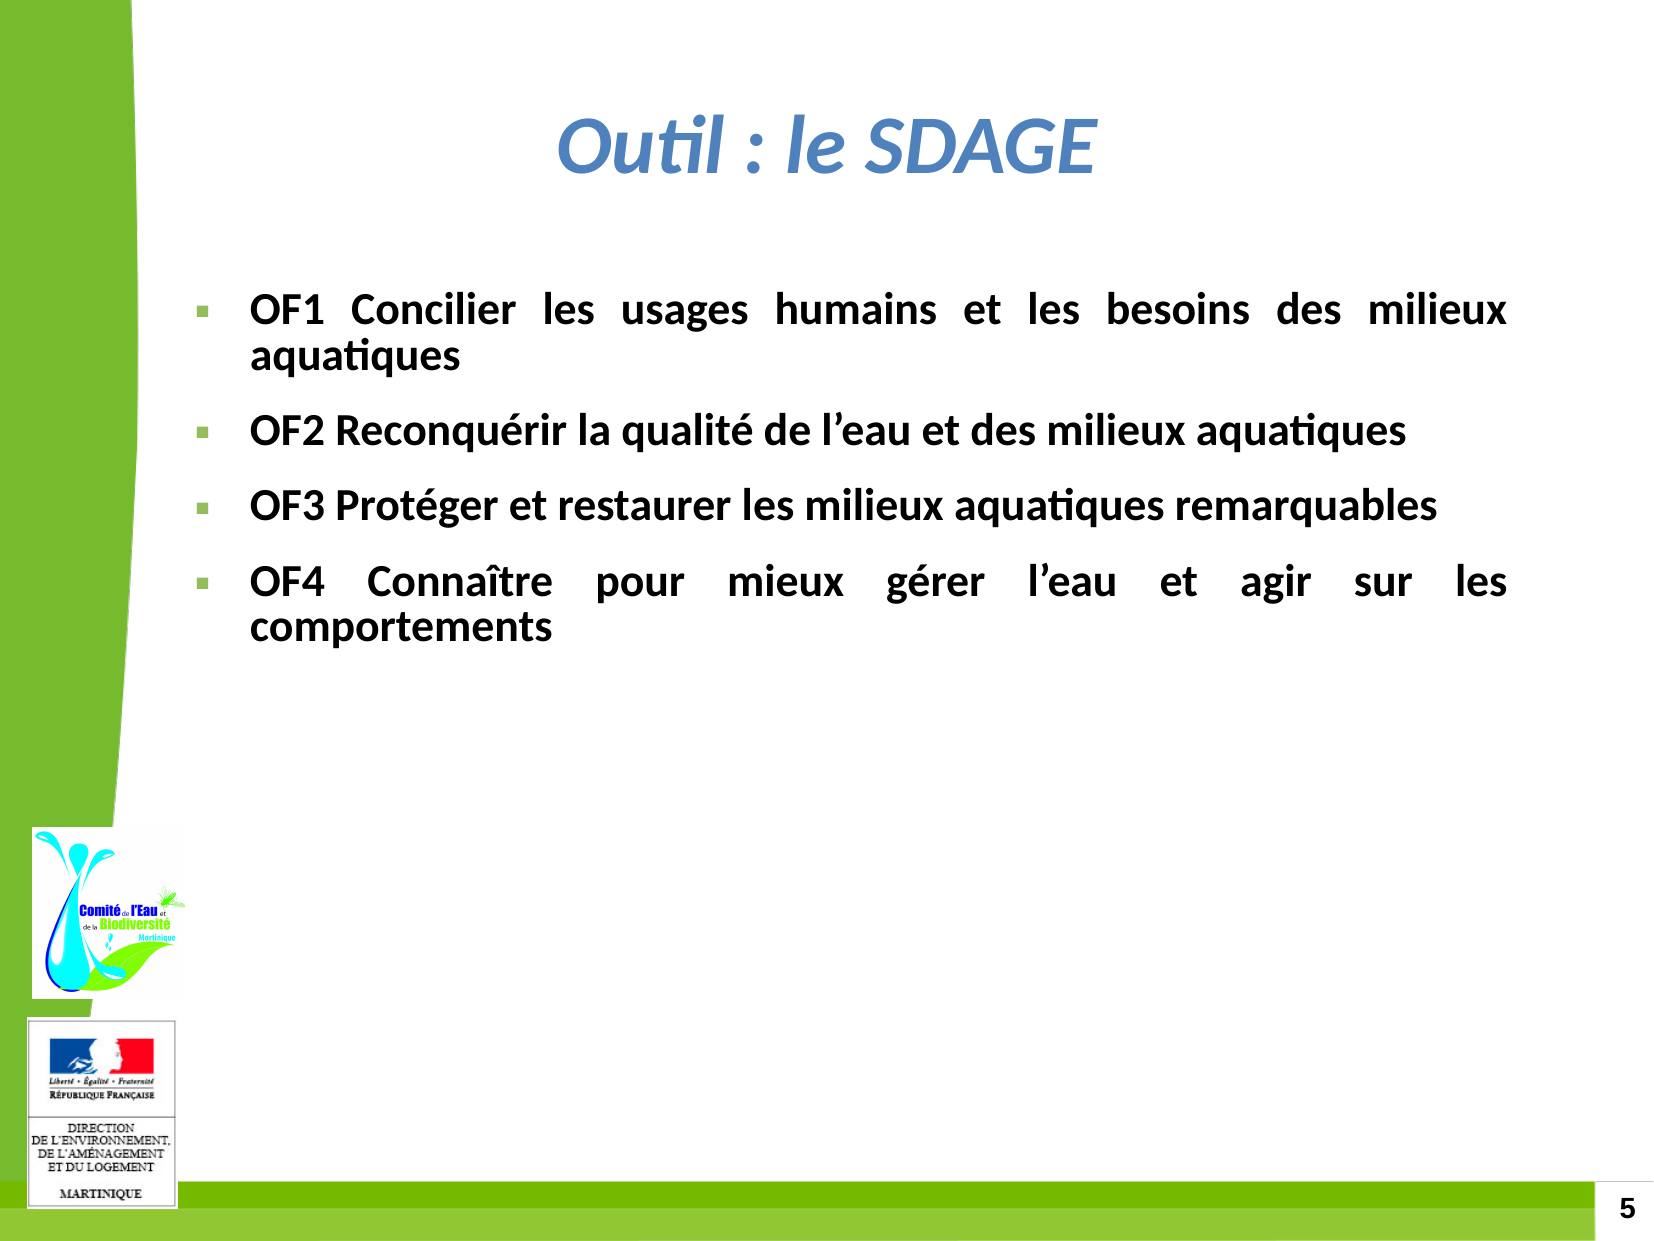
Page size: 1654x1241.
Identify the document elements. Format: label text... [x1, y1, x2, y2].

title Outil : le SDAGE [82, 49, 1571, 257]
picture [0, 0, 1654, 1241]
list OF1 Concilier les usages humains et les besoins des milieux aquatiques OF2 Reconquérir la qualité de l’eau et des milieux aquatiques OF3 Protéger et restaurer les milieux aquatiques remarquables OF4 Connaître pour mieux gérer l’eau et agir sur les comportements [179, 290, 1509, 1010]
